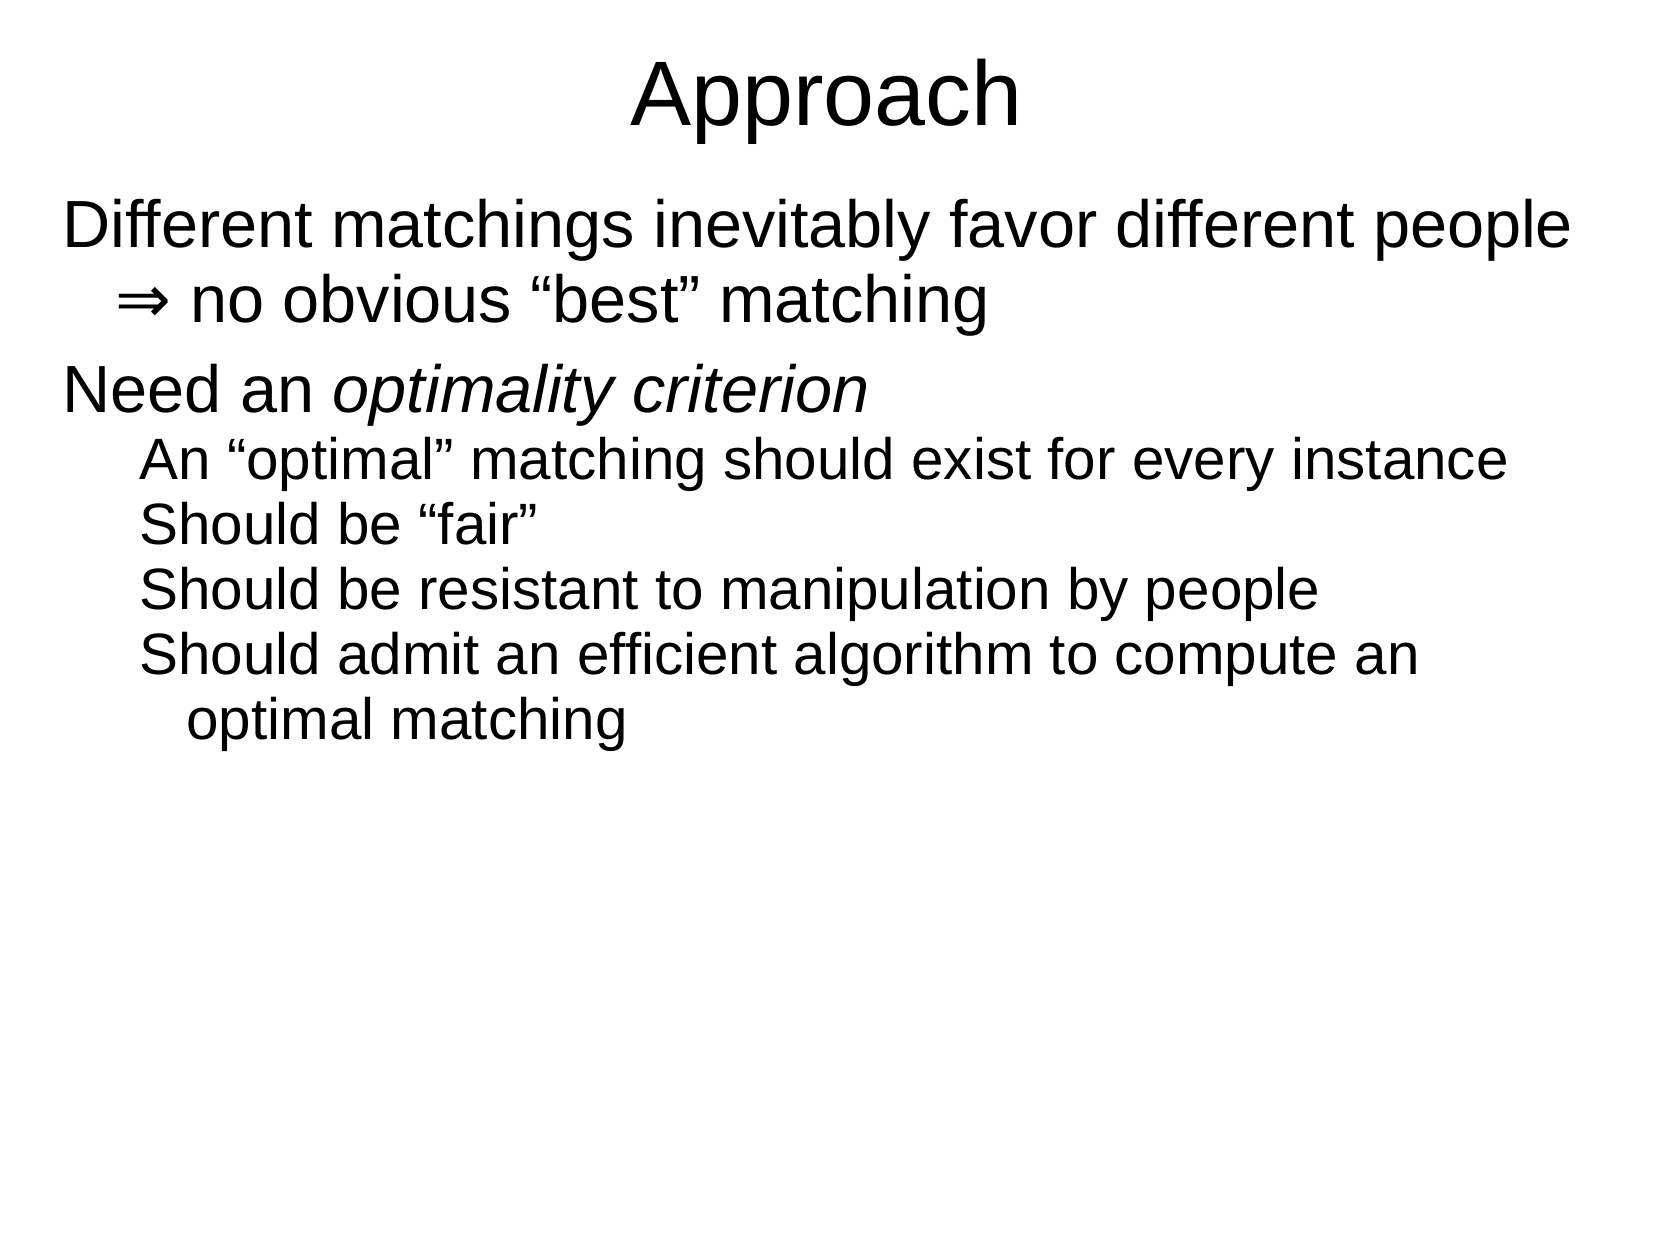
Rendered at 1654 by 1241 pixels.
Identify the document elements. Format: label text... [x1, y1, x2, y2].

list Different matchings inevitably favor different people ⇒ no obvious “best” matching Need an optimality criterion An “optimal” matching should exist for every instance Should be “fair” Should be resistant to manipulation by people Should admit an efficient algorithm to compute an optimal matching [45, 187, 1609, 1226]
title Approach [0, 7, 1654, 181]
